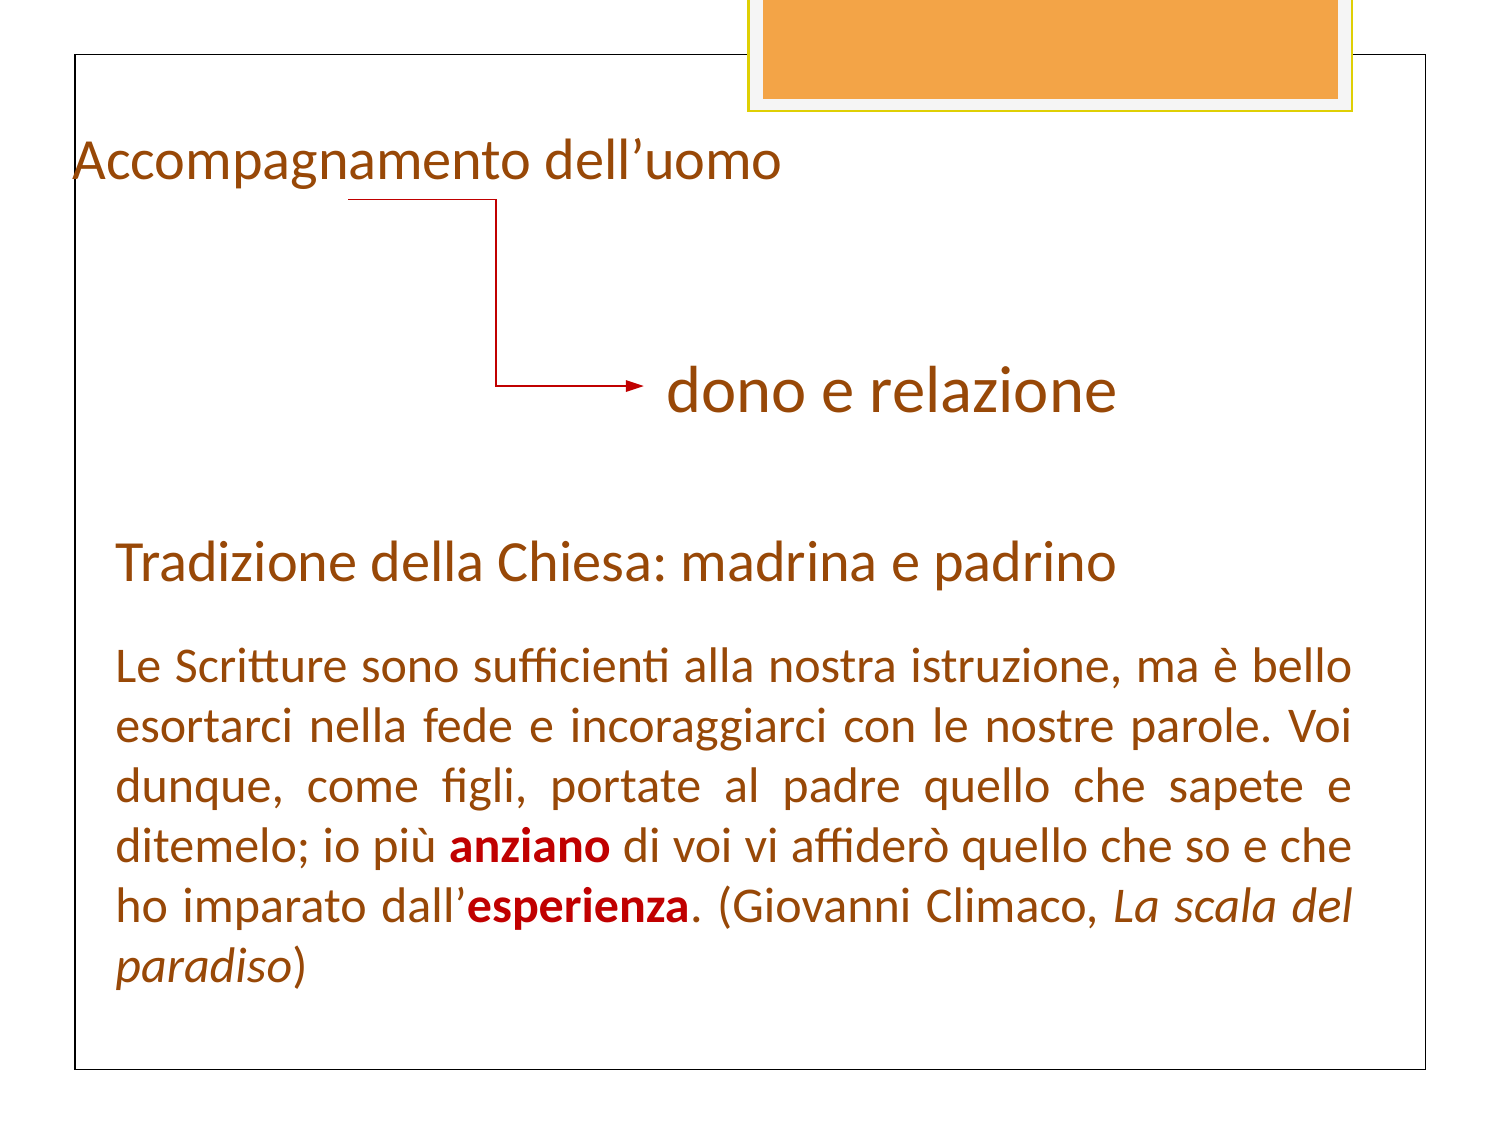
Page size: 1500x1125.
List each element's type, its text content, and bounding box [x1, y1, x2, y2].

text_box dono e relazione [419, 338, 1380, 434]
text_box Accompagnamento dell’uomo [57, 113, 857, 200]
text_box Tradizione della Chiesa: madrina e padrino Le Scritture sono sufficienti alla nostra istruzione, ma è bello esortarci nella fede e incoraggiarci con le nostre parole. Voi dunque, come figli, portate al padre quello che sapete e ditemelo; io più anziano di voi vi affiderò quello che so e che ho imparato dall’esperienza. (Giovanni Climaco, La scala del paradiso) [100, 515, 1380, 1006]
